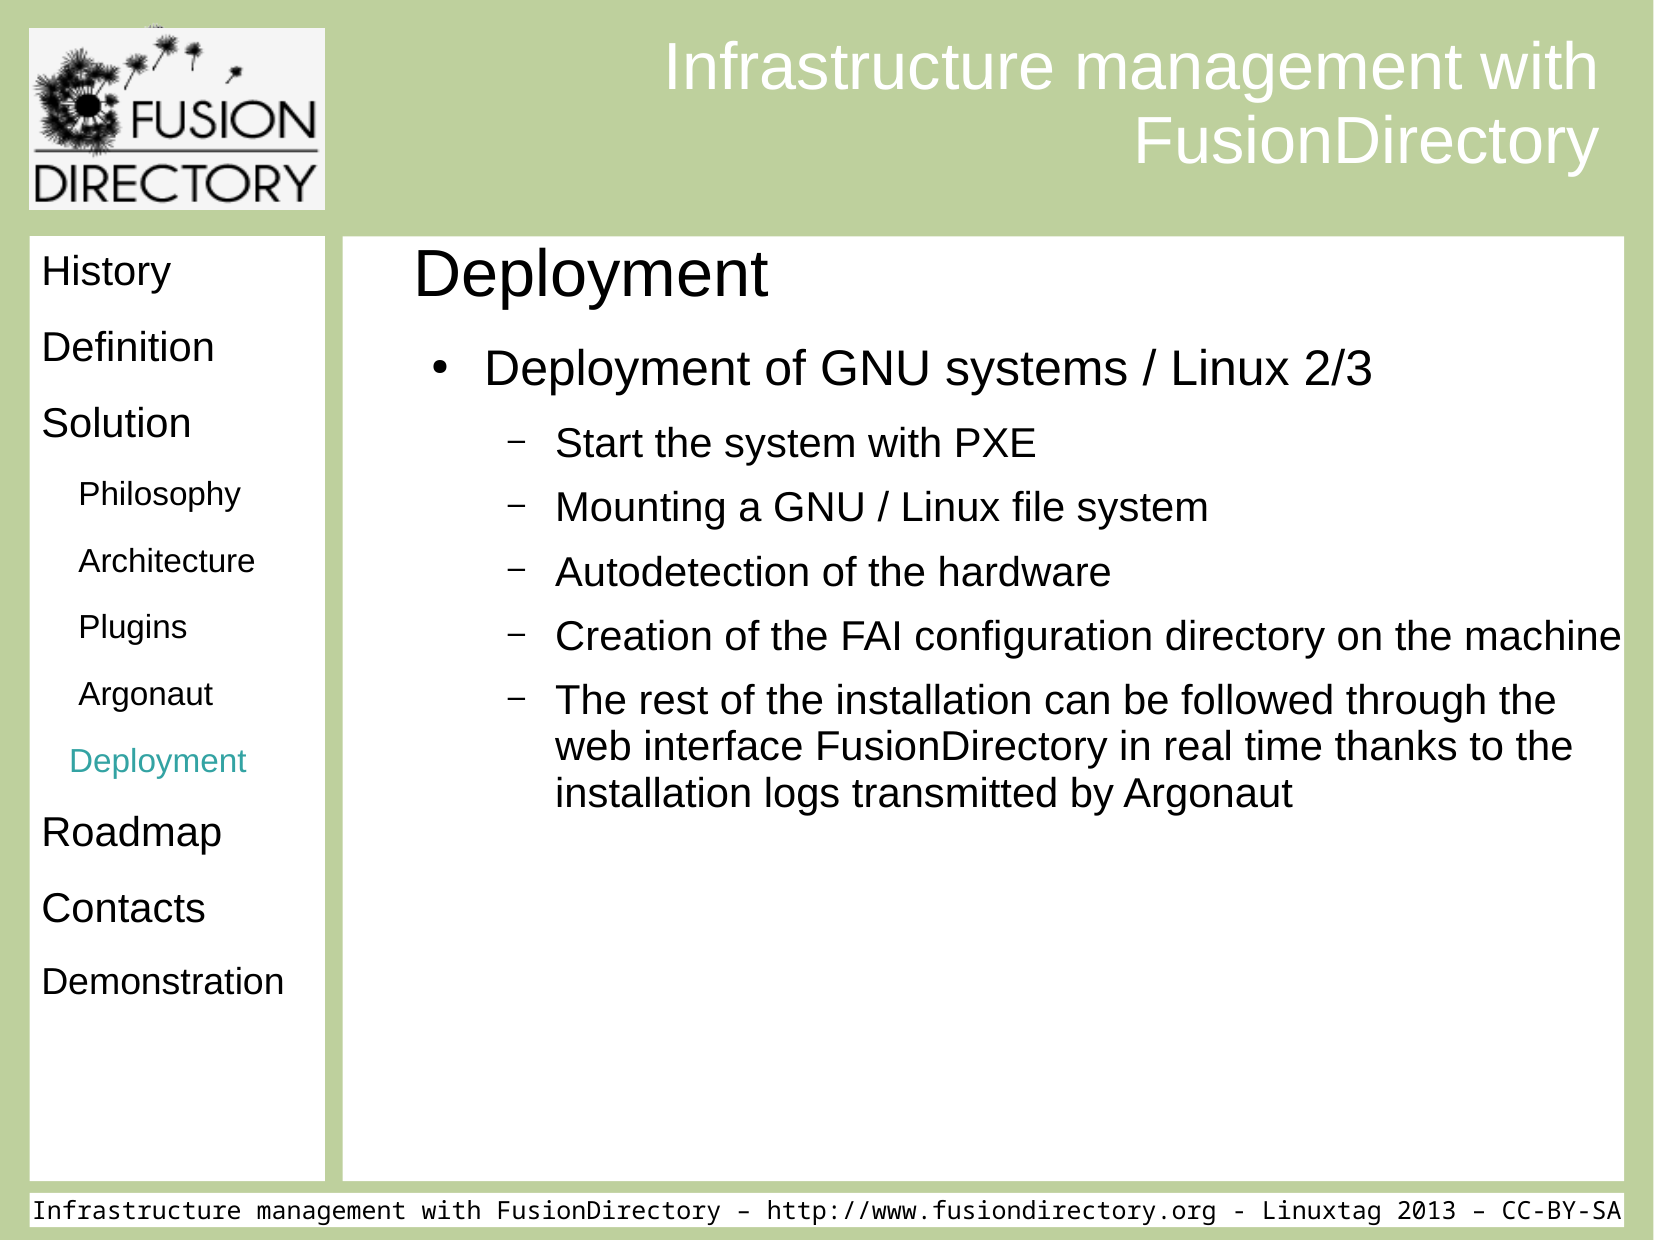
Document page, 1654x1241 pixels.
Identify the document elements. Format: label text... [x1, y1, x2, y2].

picture [29, 17, 325, 210]
list Deployment Deployment of GNU systems / Linux 2/3 Start the system with PXE Mounting a GNU / Linux file system Autodetection of the hardware Creation of the FAI configuration directory on the machine The rest of the installation can be followed through the web interface FusionDirectory in real time thanks to the installation logs transmitted by Argonaut [342, 236, 1625, 1182]
list History Definition Solution Philosophy Architecture Plugins Argonaut Deployment Roadmap Contacts Demonstration [29, 236, 325, 1182]
title Infrastructure management with FusionDirectory [277, 0, 1601, 208]
